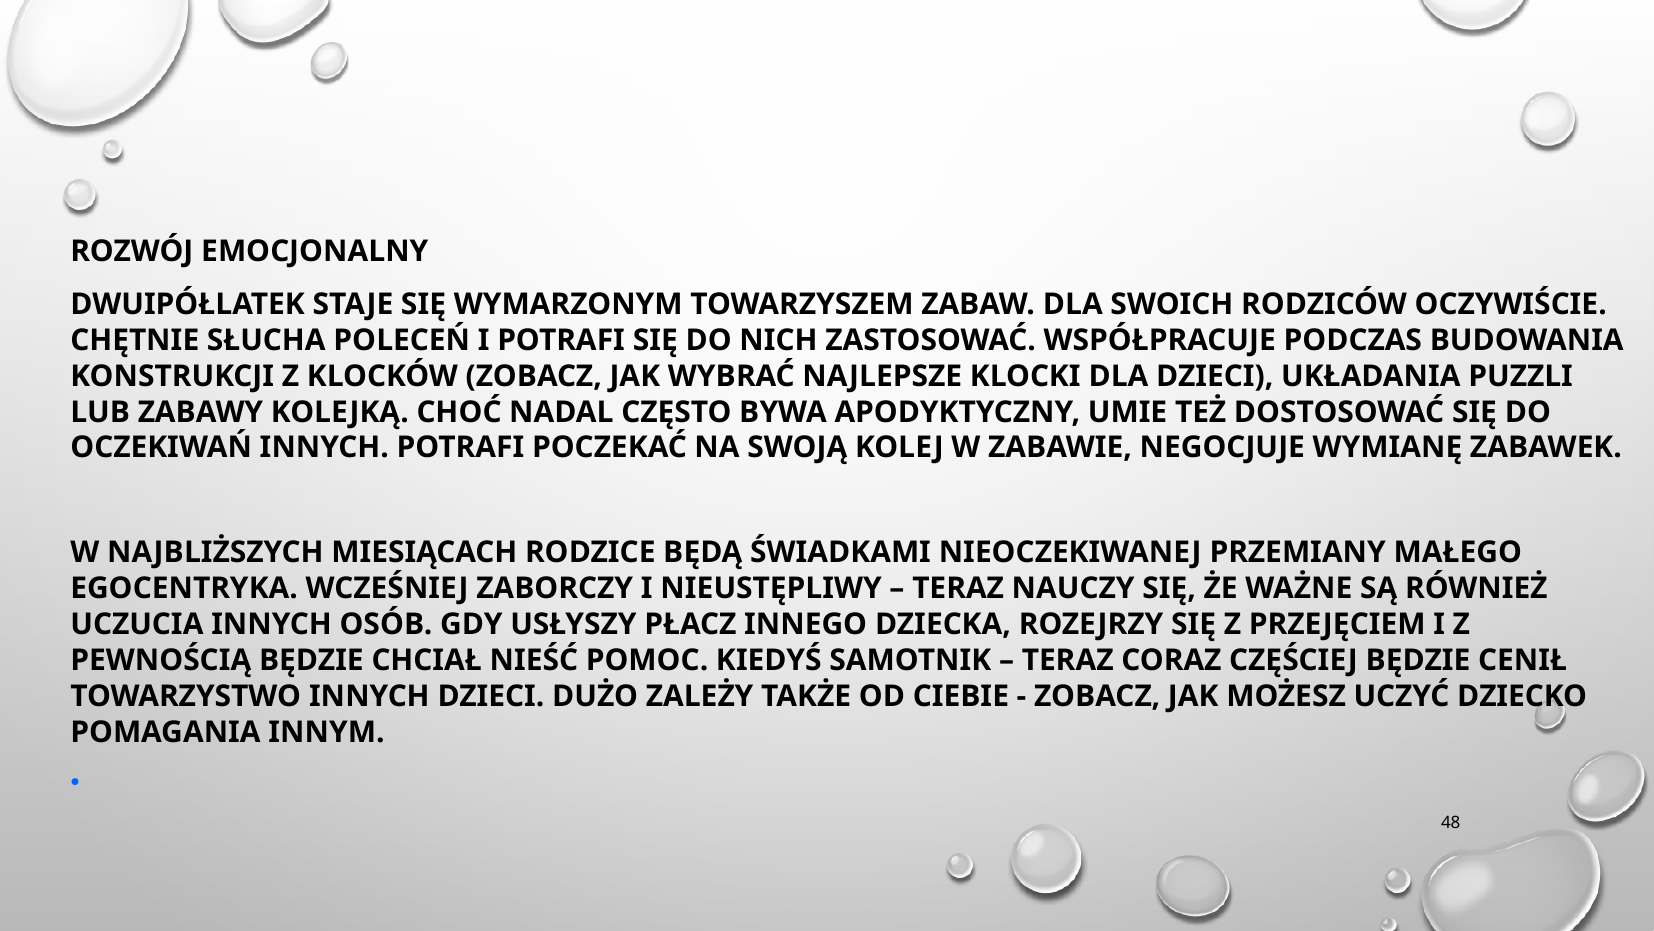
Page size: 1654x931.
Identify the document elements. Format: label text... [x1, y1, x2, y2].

text_box [1426, 798, 1530, 848]
list Rozwój emocjonalny Dwuipółlatek staje się wymarzonym towarzyszem zabaw. Dla swoich rodziców oczywiście. Chętnie słucha poleceń i potrafi się do nich zastosować. Współpracuje podczas budowania konstrukcji z klocków (zobacz, jak wybrać najlepsze klocki dla dzieci), układania puzzli lub zabawy kolejką. Choć nadal często bywa apodyktyczny, umie też dostosować się do oczekiwań innych. Potrafi poczekać na swoją kolej w zabawie, negocjuje wymianę zabawek. W najbliższych miesiącach rodzice będą świadkami nieoczekiwanej przemiany małego egocentryka. Wcześniej zaborczy i nieustępliwy – teraz nauczy się, że ważne są również uczucia innych osób. Gdy usłyszy płacz innego dziecka, rozejrzy się z przejęciem i z pewnością będzie chciał nieść pomoc. Kiedyś samotnik – teraz coraz częściej będzie cenił towarzystwo innych dzieci. Dużo zależy także od ciebie - zobacz, jak możesz uczyć dziecko pomagania innym. [55, 224, 1654, 764]
